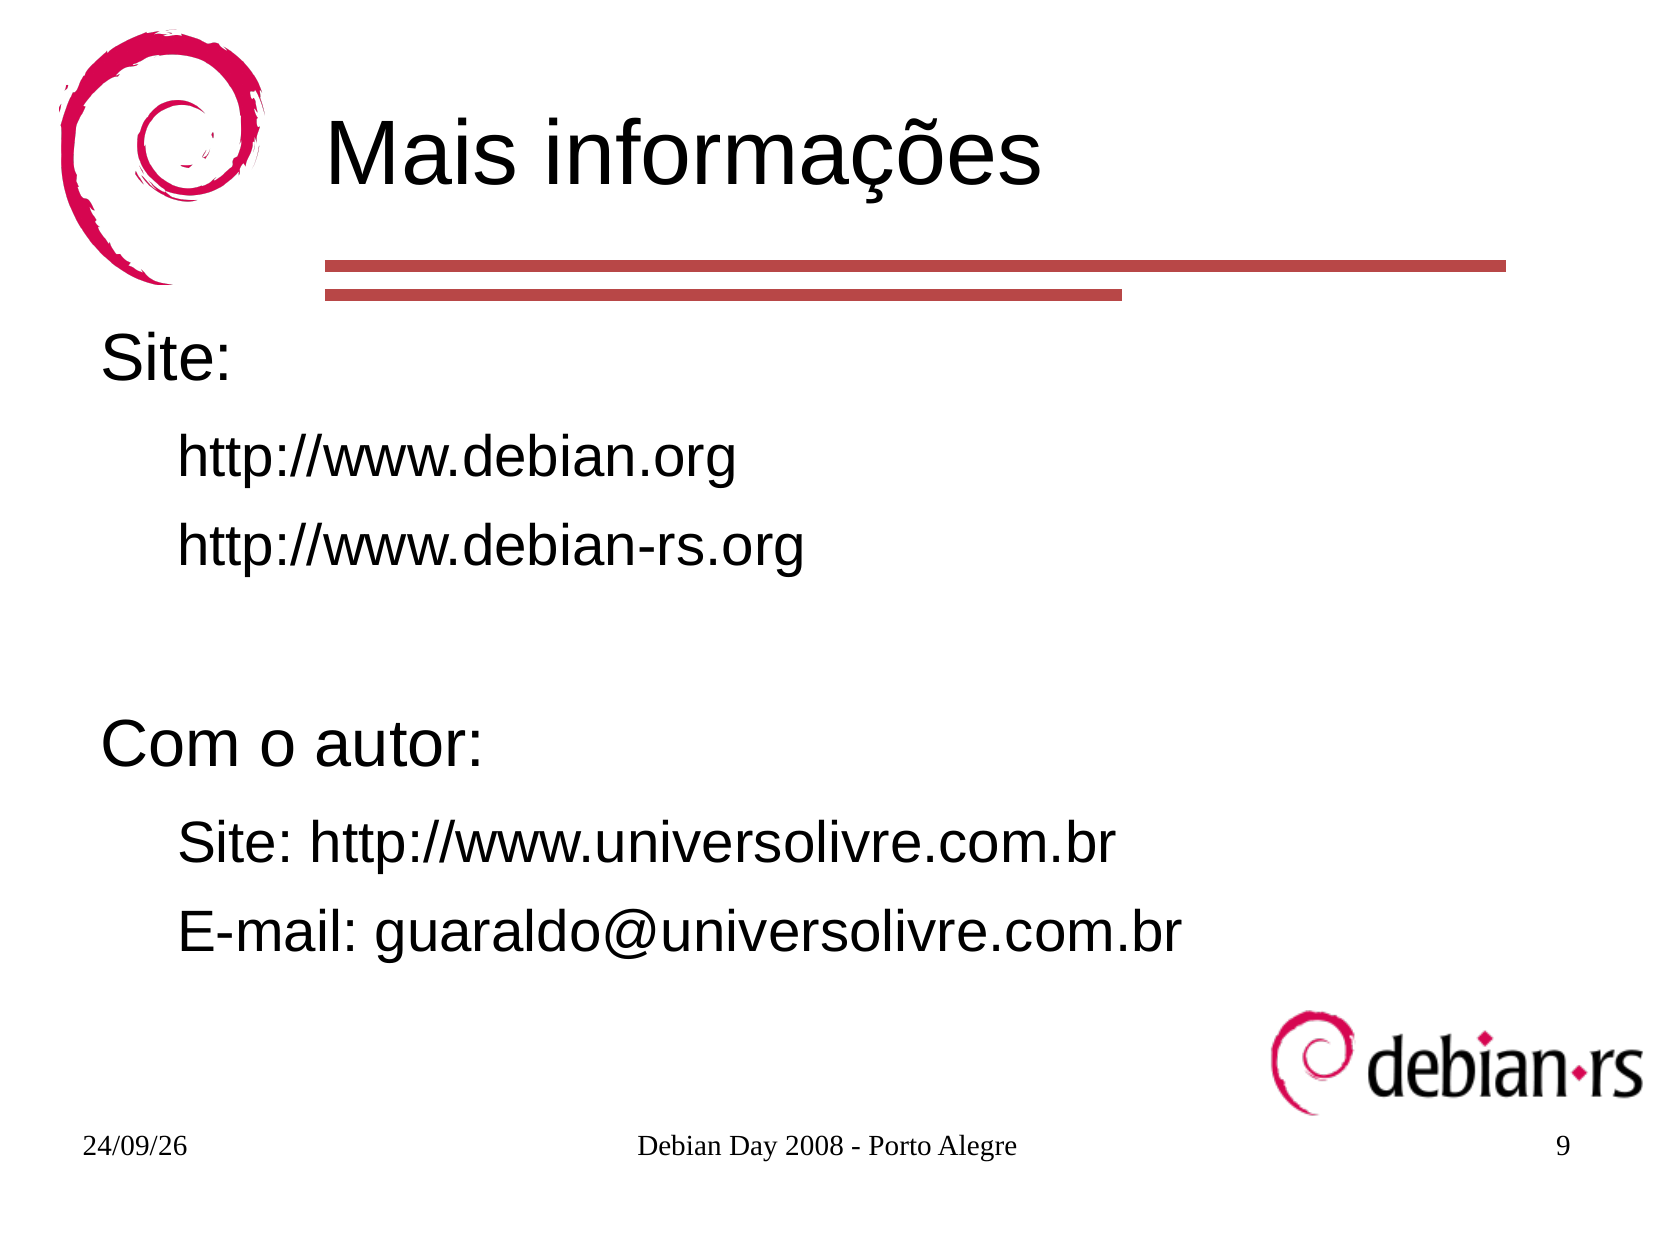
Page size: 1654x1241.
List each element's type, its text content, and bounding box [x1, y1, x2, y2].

list Site: http://www.debian.org http://www.debian-rs.org Com o autor: Site: http://www.universolivre.com.br E-mail: guaraldo@universolivre.com.br [82, 319, 1571, 1123]
picture [59, 29, 265, 285]
picture [1571, 1006, 1654, 1122]
title Mais informações [324, 49, 1571, 257]
